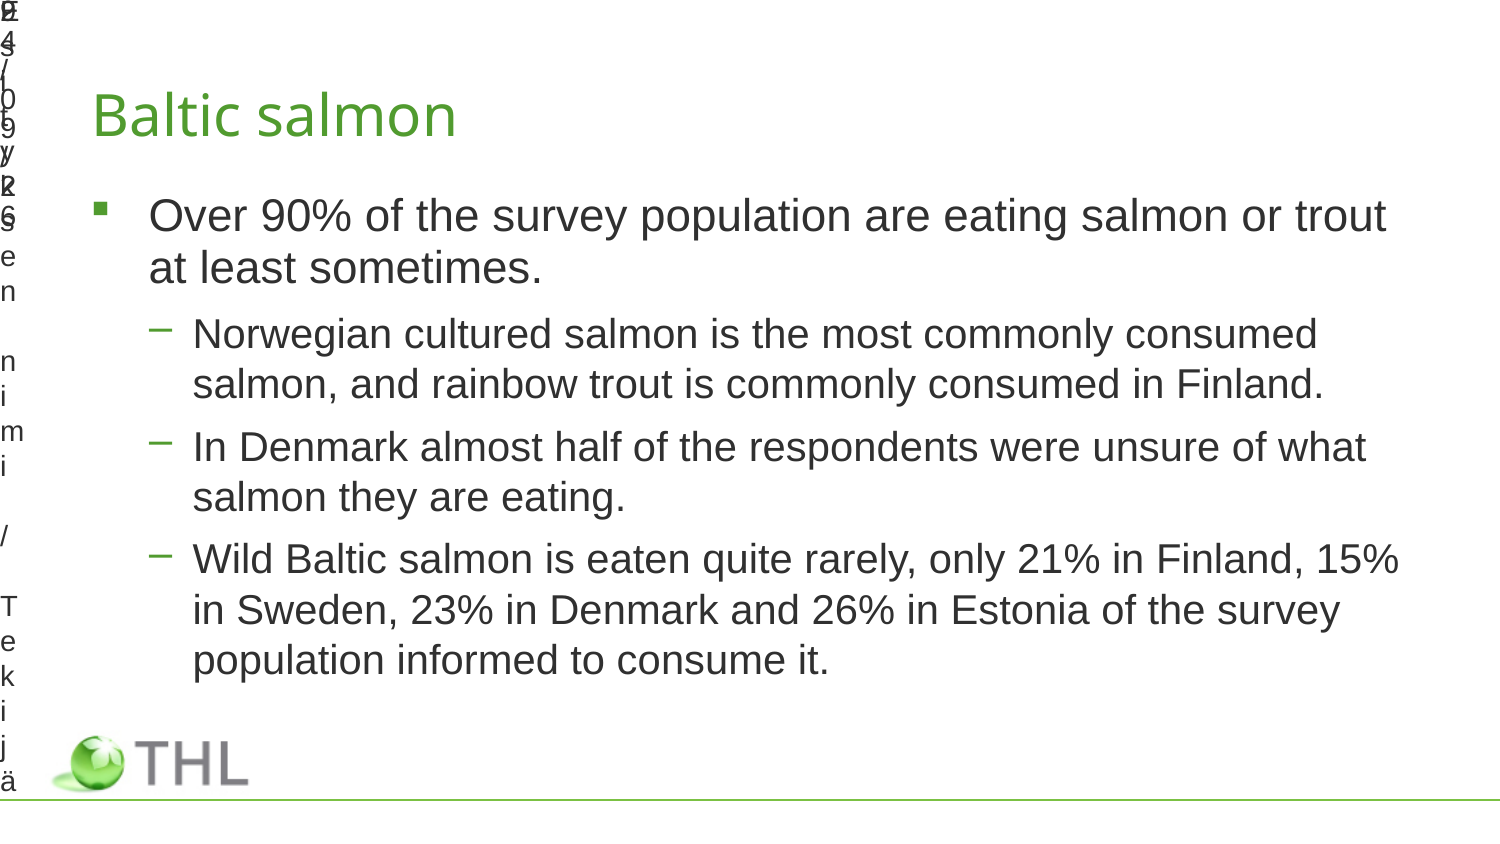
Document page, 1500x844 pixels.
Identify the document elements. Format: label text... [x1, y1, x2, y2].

title Baltic salmon [76, 32, 1424, 156]
list Over 90% of the survey population are eating salmon or trout at least sometimes. Norwegian cultured salmon is the most commonly consumed salmon, and rainbow trout is commonly consumed in Finland. In Denmark almost half of the respondents were unsure of what salmon they are eating. Wild Baltic salmon is eaten quite rarely, only 21% in Finland, 15% in Sweden, 23% in Denmark and 26% in Estonia of the survey population informed to consume it. [75, 182, 1424, 723]
picture [24, 719, 275, 799]
